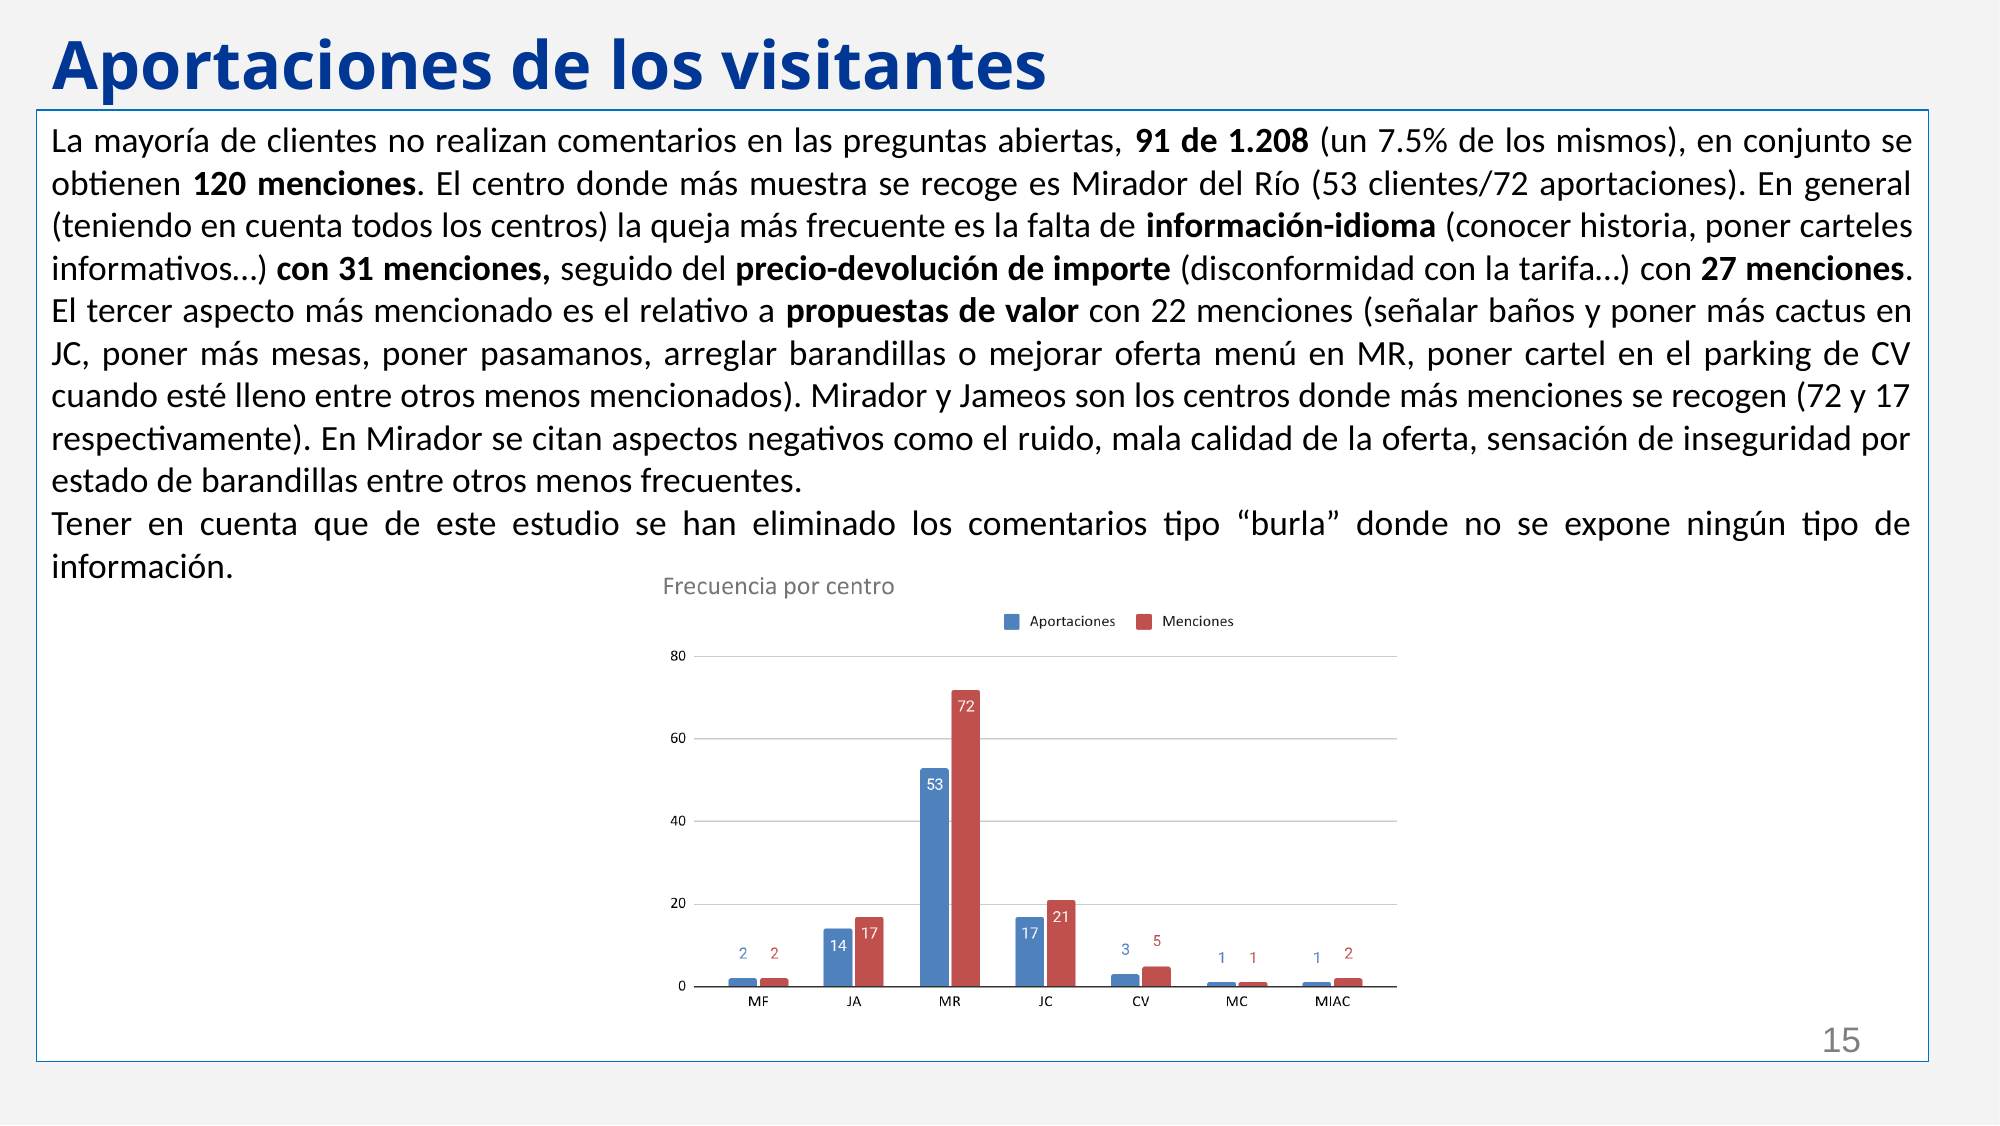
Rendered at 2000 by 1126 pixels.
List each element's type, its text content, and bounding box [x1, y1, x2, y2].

text_box Aportaciones de los visitantes [52, 0, 1945, 126]
slide_number <number> [1412, 1008, 1880, 1069]
text_box La mayoría de clientes no realizan comentarios en las preguntas abiertas, 91 de 1.208 (un 7.5% de los mismos), en conjunto se obtienen 120 menciones. El centro donde más muestra se recoge es Mirador del Río (53 clientes/72 aportaciones). En general (teniendo en cuenta todos los centros) la queja más frecuente es la falta de información-idioma (conocer historia, poner carteles informativos…) con 31 menciones, seguido del precio-devolución de importe (disconformidad con la tarifa…) con 27 menciones. El tercer aspecto más mencionado es el relativo a propuestas de valor con 22 menciones (señalar baños y poner más cactus en JC, poner más mesas, poner pasamanos, arreglar barandillas o mejorar oferta menú en MR, poner cartel en el parking de CV cuando esté lleno entre otros menos mencionados). Mirador y Jameos son los centros donde más menciones se recogen (72 y 17 respectivamente). En Mirador se citan aspectos negativos como el ruido, mala calidad de la oferta, sensación de inseguridad por estado de barandillas entre otros menos frecuentes. Tener en cuenta que de este estudio se han eliminado los comentarios tipo “burla” donde no se expone ningún tipo de información. [36, 109, 1929, 1062]
picture [638, 550, 1421, 1035]
